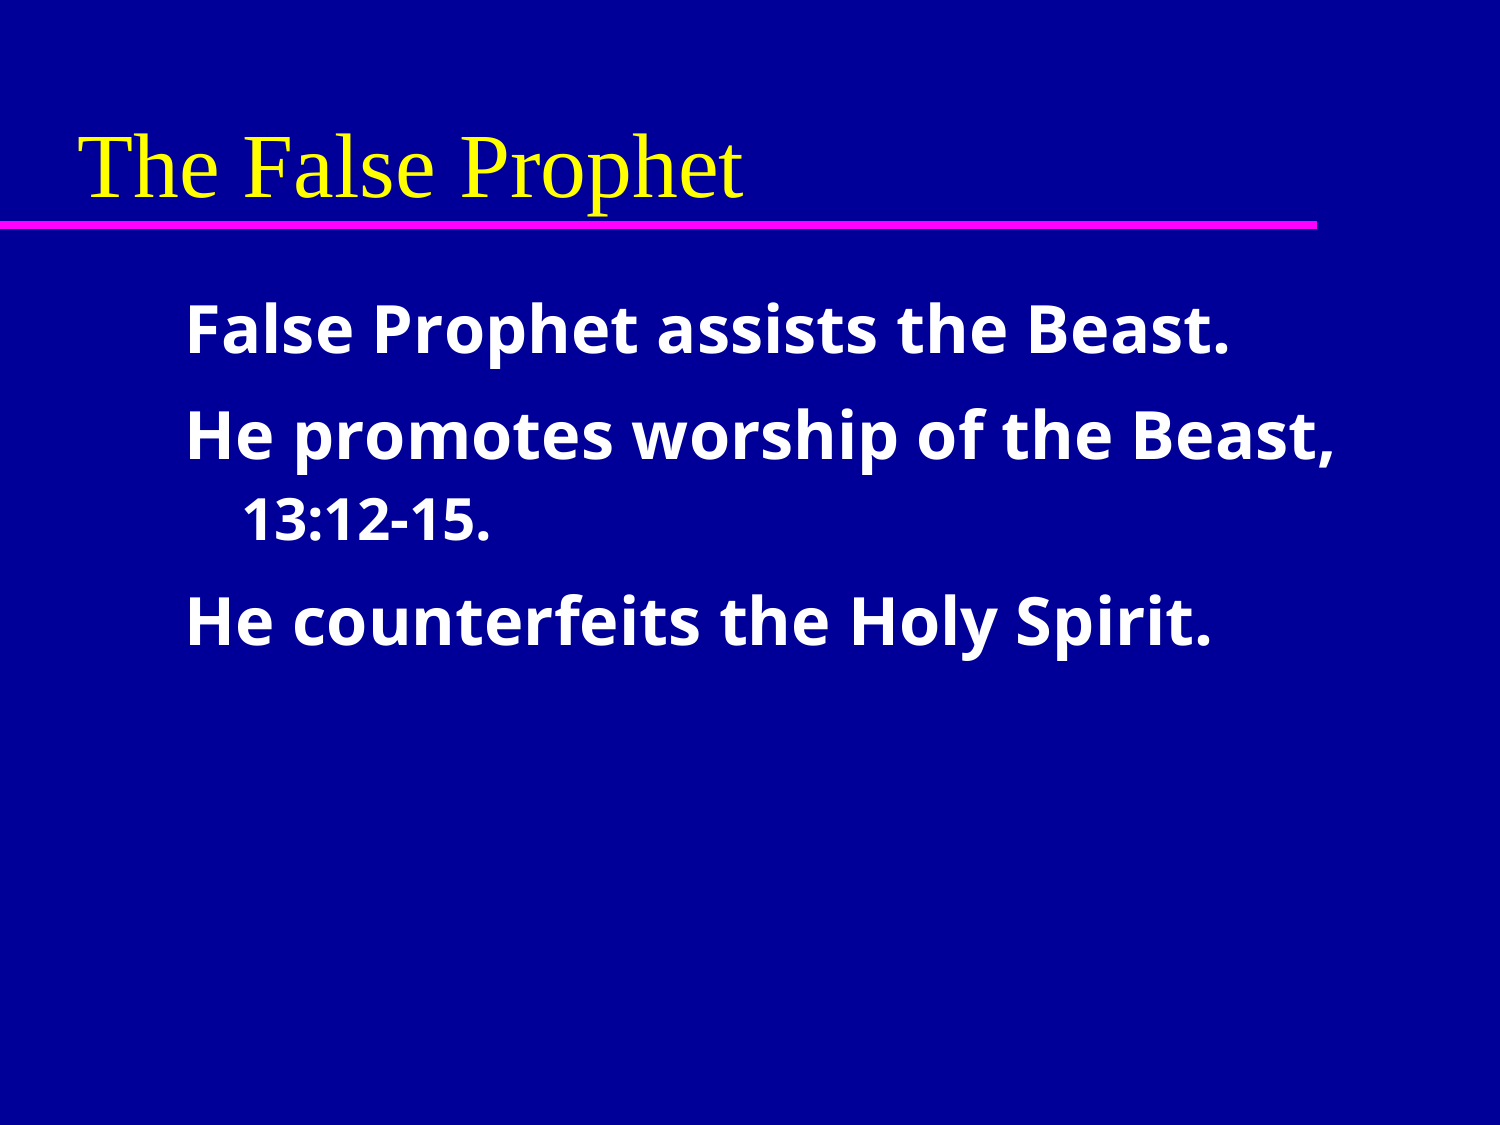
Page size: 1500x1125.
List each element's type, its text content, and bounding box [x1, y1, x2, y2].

title The False Prophet [62, 43, 1338, 225]
list False Prophet assists the Beast. He promotes worship of the Beast, 13:12-15. He counterfeits the Holy Spirit. [169, 275, 1438, 951]
